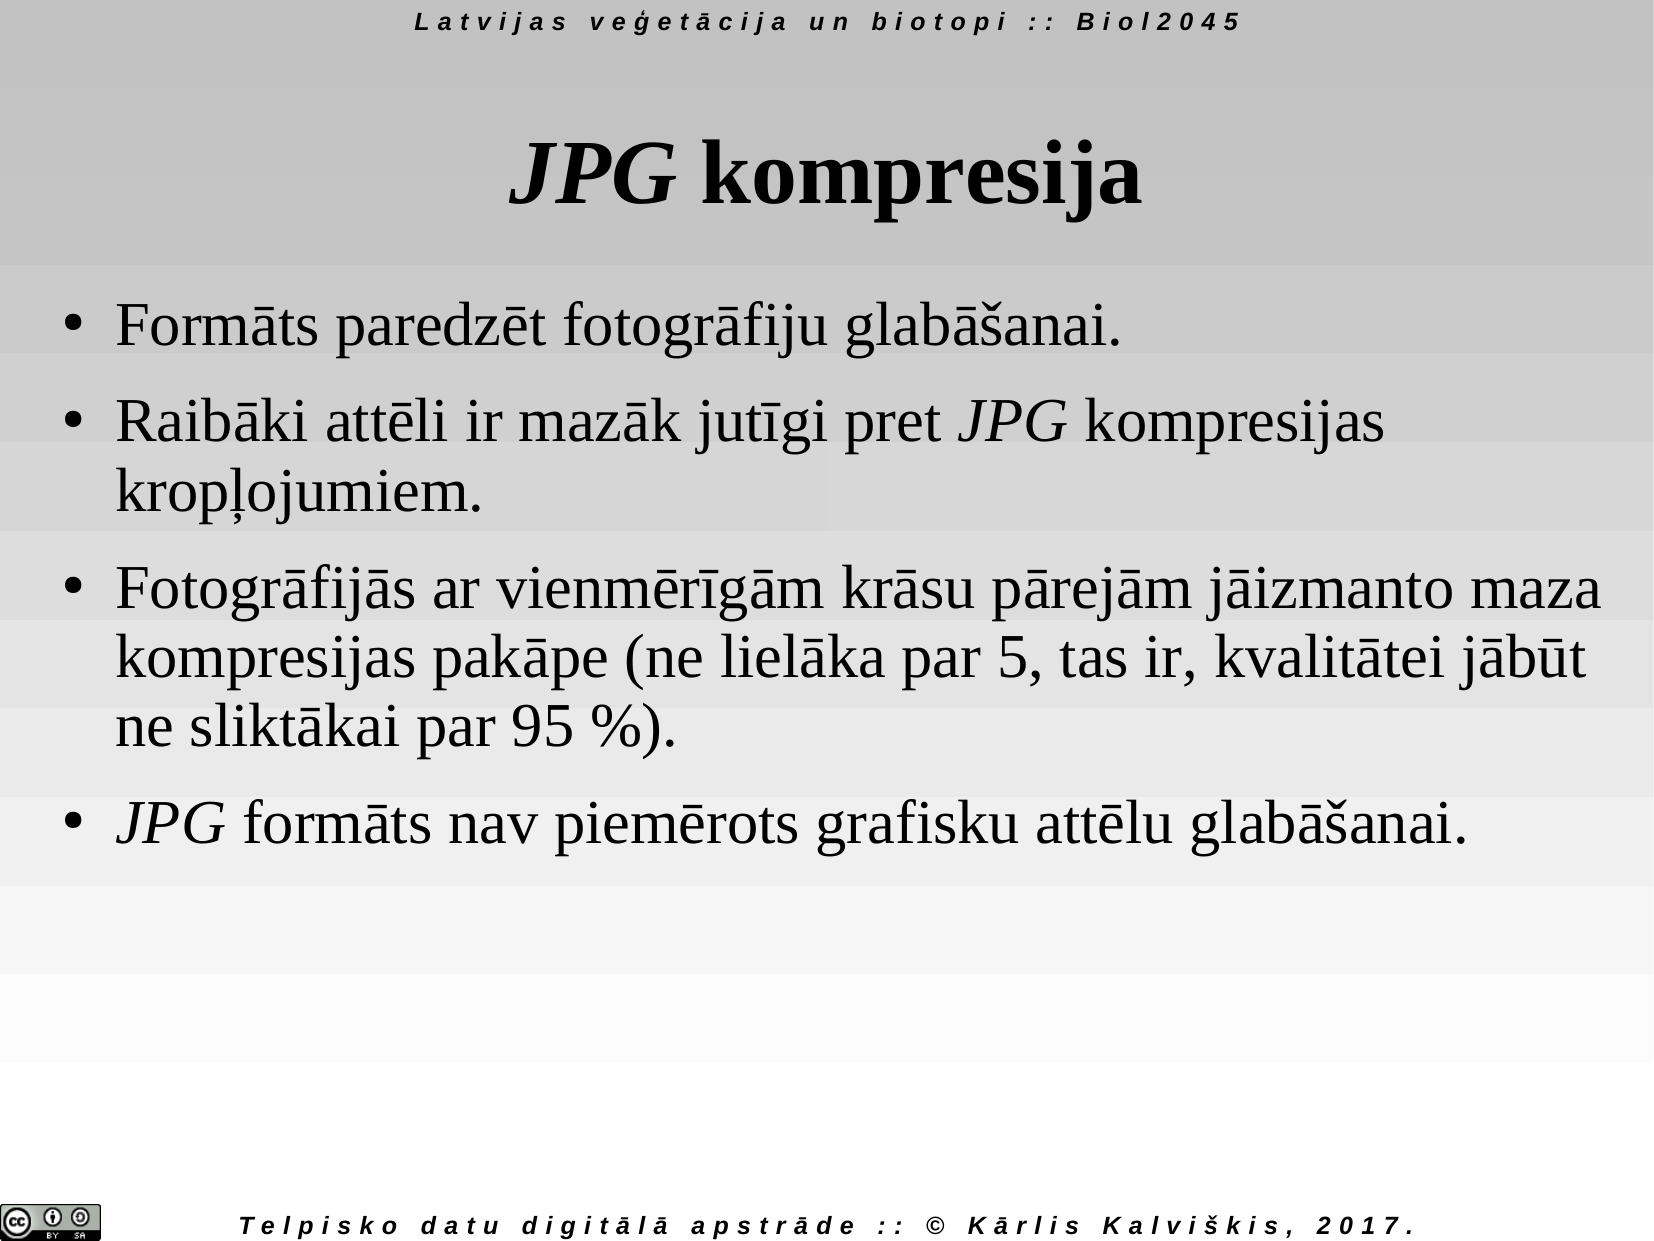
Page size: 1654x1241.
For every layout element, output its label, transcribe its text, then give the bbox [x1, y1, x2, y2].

title JPG kompresija [29, 49, 1625, 296]
picture [0, 0, 1654, 1241]
list Formāts paredzēt fotogrāfiju glabāšanai. Raibāki attēli ir mazāk jutīgi pret JPG kompresijas kropļojumiem. Fotogrāfijās ar vienmērīgām krāsu pārejām jāizmanto maza kompresijas pakāpe (ne lielāka par 5, tas ir, kvalitātei jābūt ne sliktākai par 95 %). JPG formāts nav piemērots grafisku attēlu glabāšanai. [44, 289, 1610, 1113]
